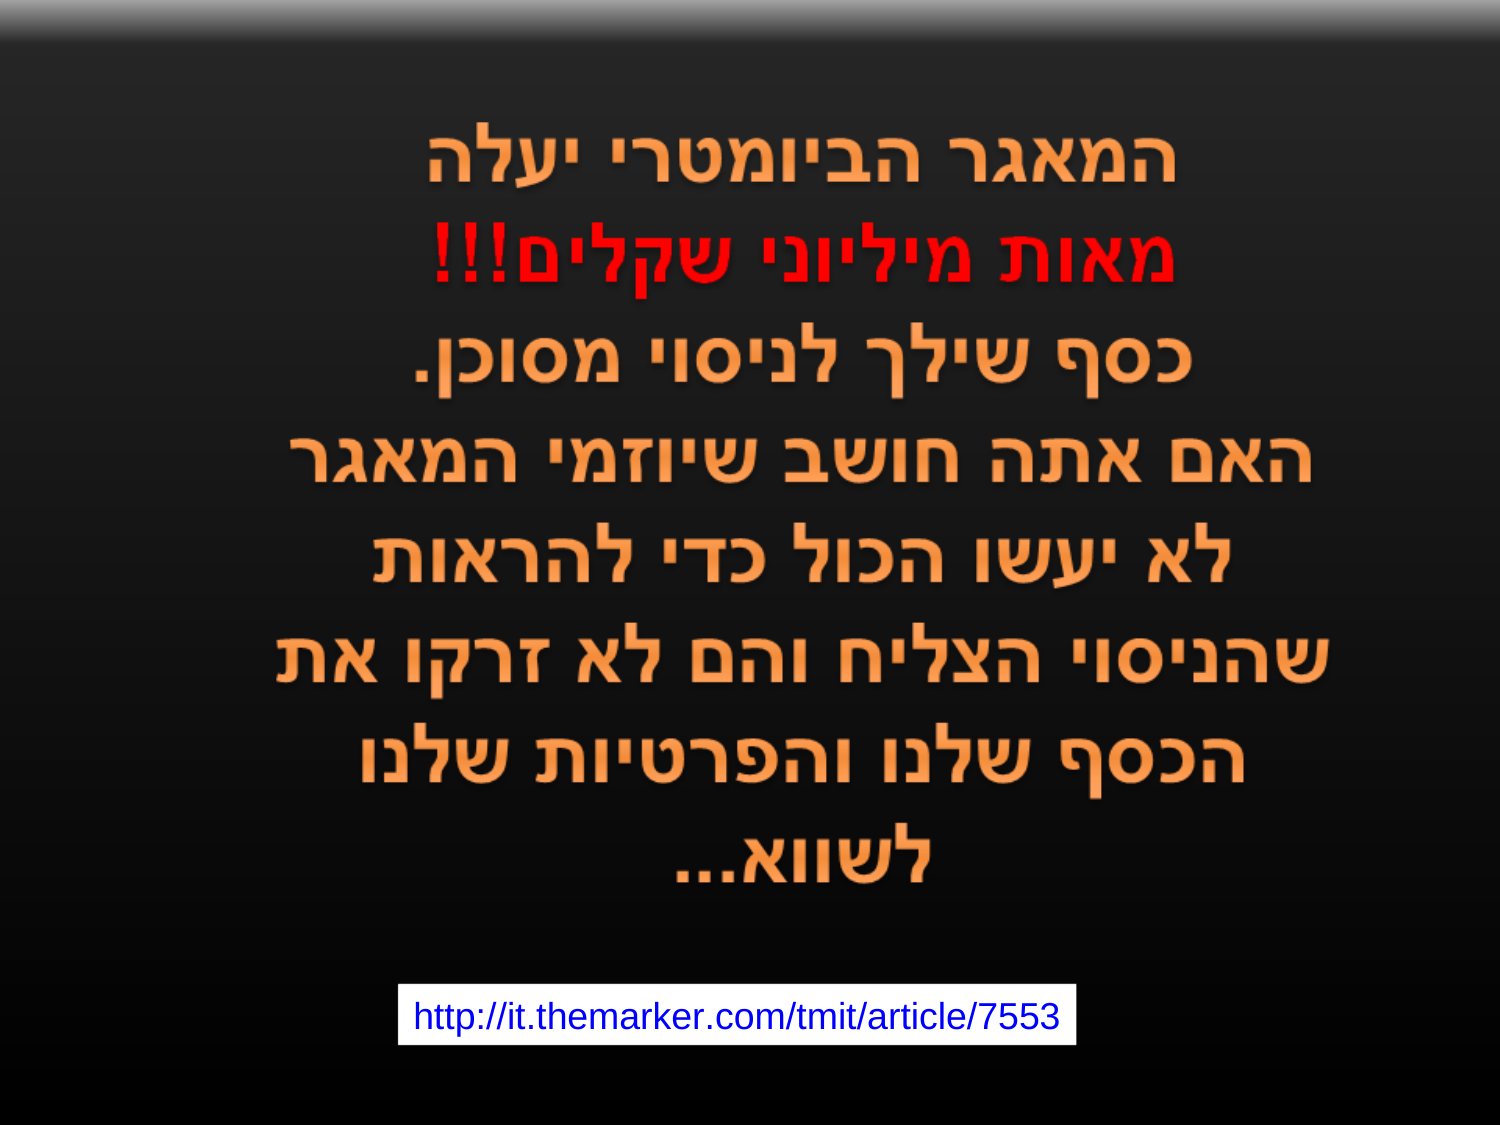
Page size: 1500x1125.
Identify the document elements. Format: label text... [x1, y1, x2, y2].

picture [0, 0, 1500, 1125]
text_box http://it.themarker.com/tmit/article/7553 [398, 984, 1076, 1045]
